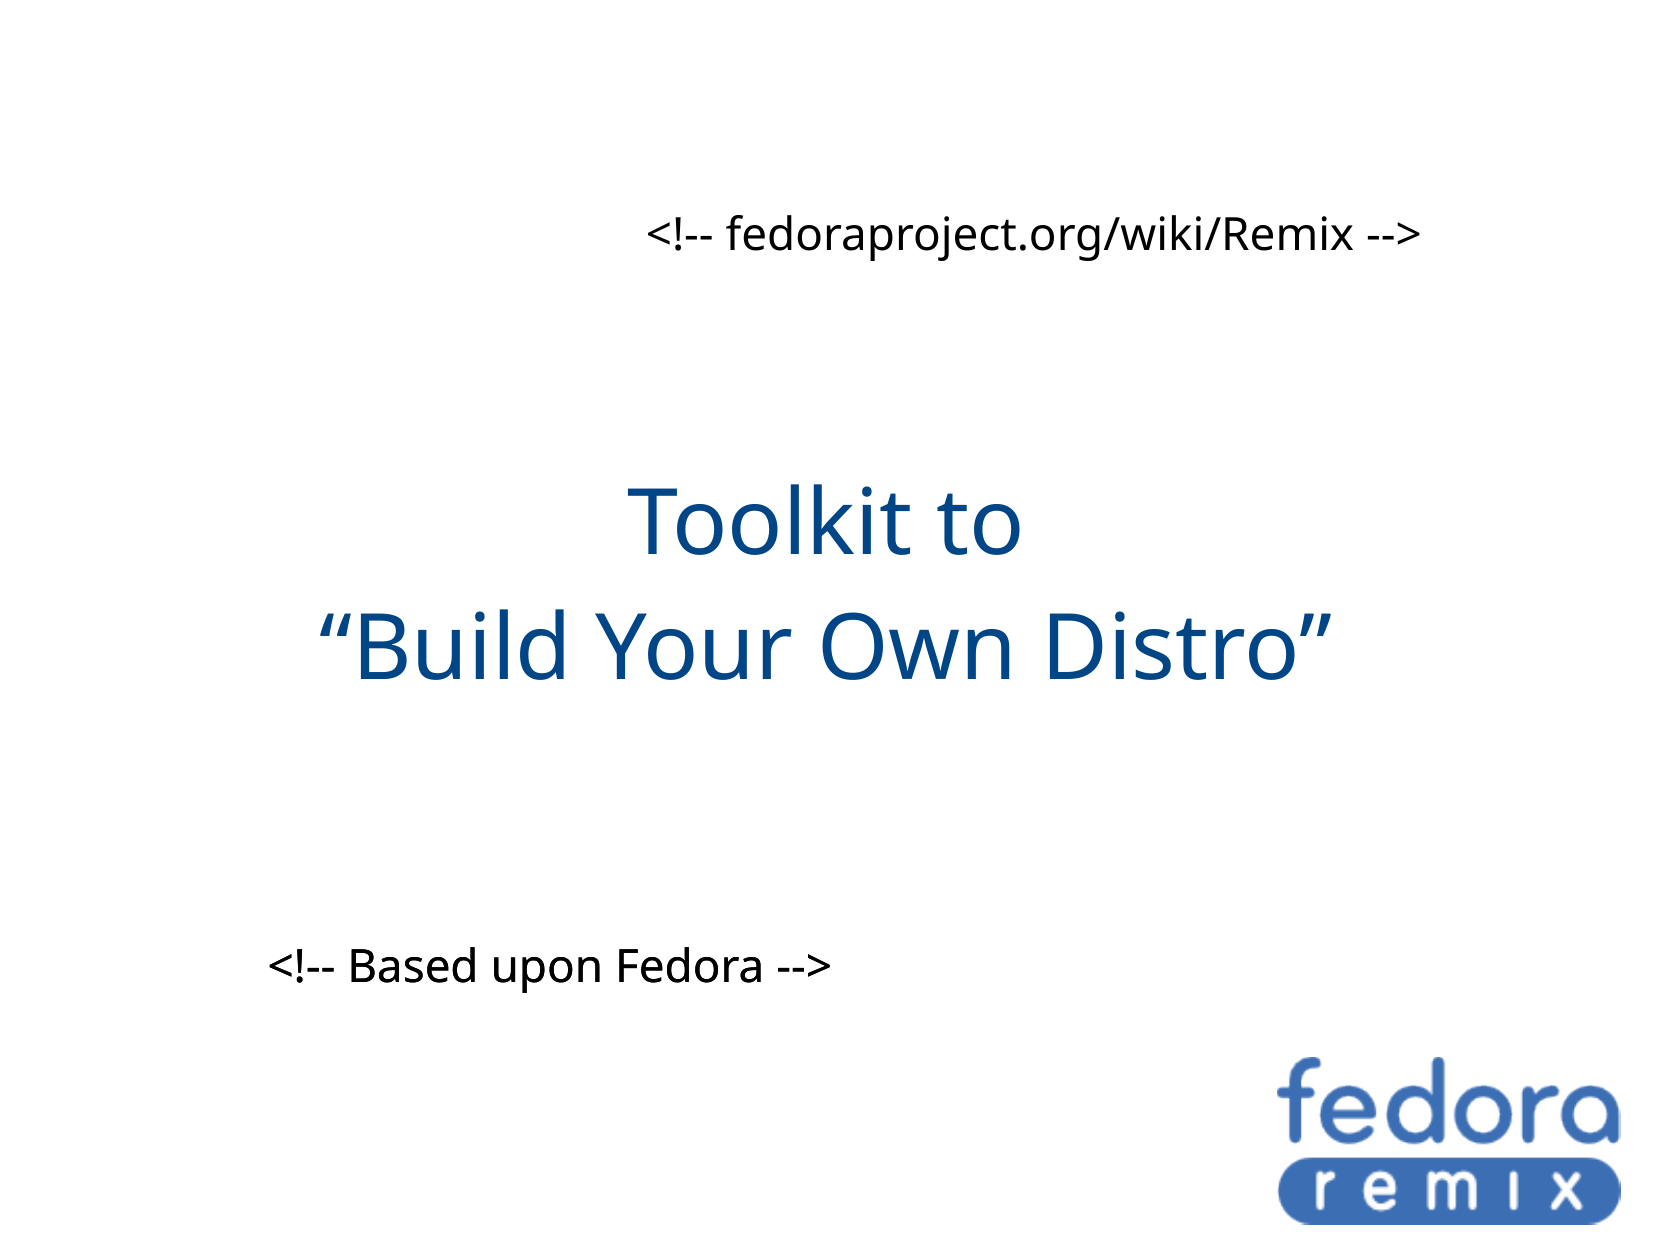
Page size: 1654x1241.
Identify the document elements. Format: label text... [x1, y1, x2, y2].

title <!-- Based upon Fedora --> [49, 916, 1051, 1013]
picture [1277, 1057, 1621, 1225]
title Toolkit to “Build Your Own Distro” [82, 478, 1571, 685]
title <!-- fedoraproject.org/wiki/Remix --> [534, 184, 1535, 281]
